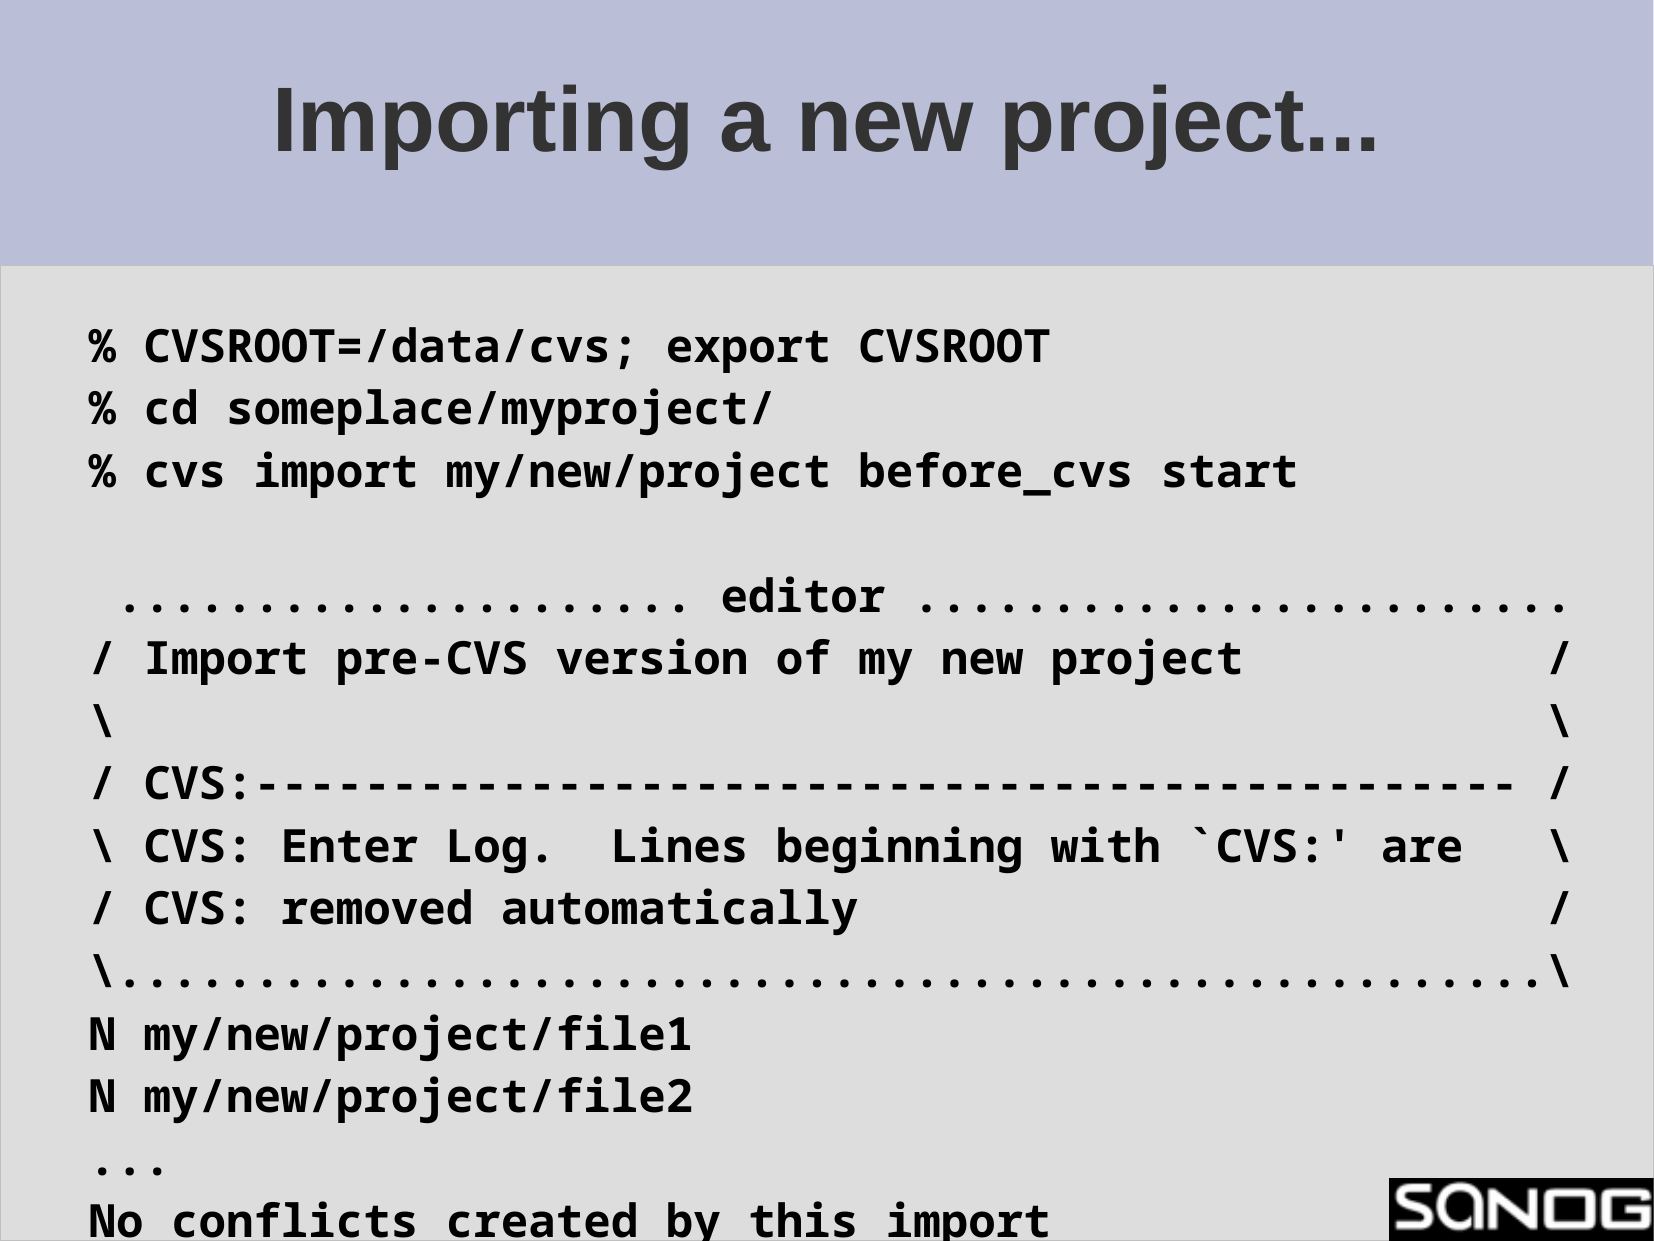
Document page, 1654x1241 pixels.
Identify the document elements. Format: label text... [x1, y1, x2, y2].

text_box % CVSROOT=/data/cvs; export CVSROOT % cd someplace/myproject/ % cvs import my/new/project before_cvs start ..................... editor ........................ / Import pre-CVS version of my new project / \ \ / CVS:---------------------------------------------- / \ CVS: Enter Log. Lines beginning with `CVS:' are \ / CVS: removed automatically / \....................................................\ N my/new/project/file1 N my/new/project/file2 ... No conflicts created by this import % [88, 313, 1595, 1198]
title Importing a new project... [121, 2, 1534, 237]
picture [1389, 1178, 1654, 1241]
